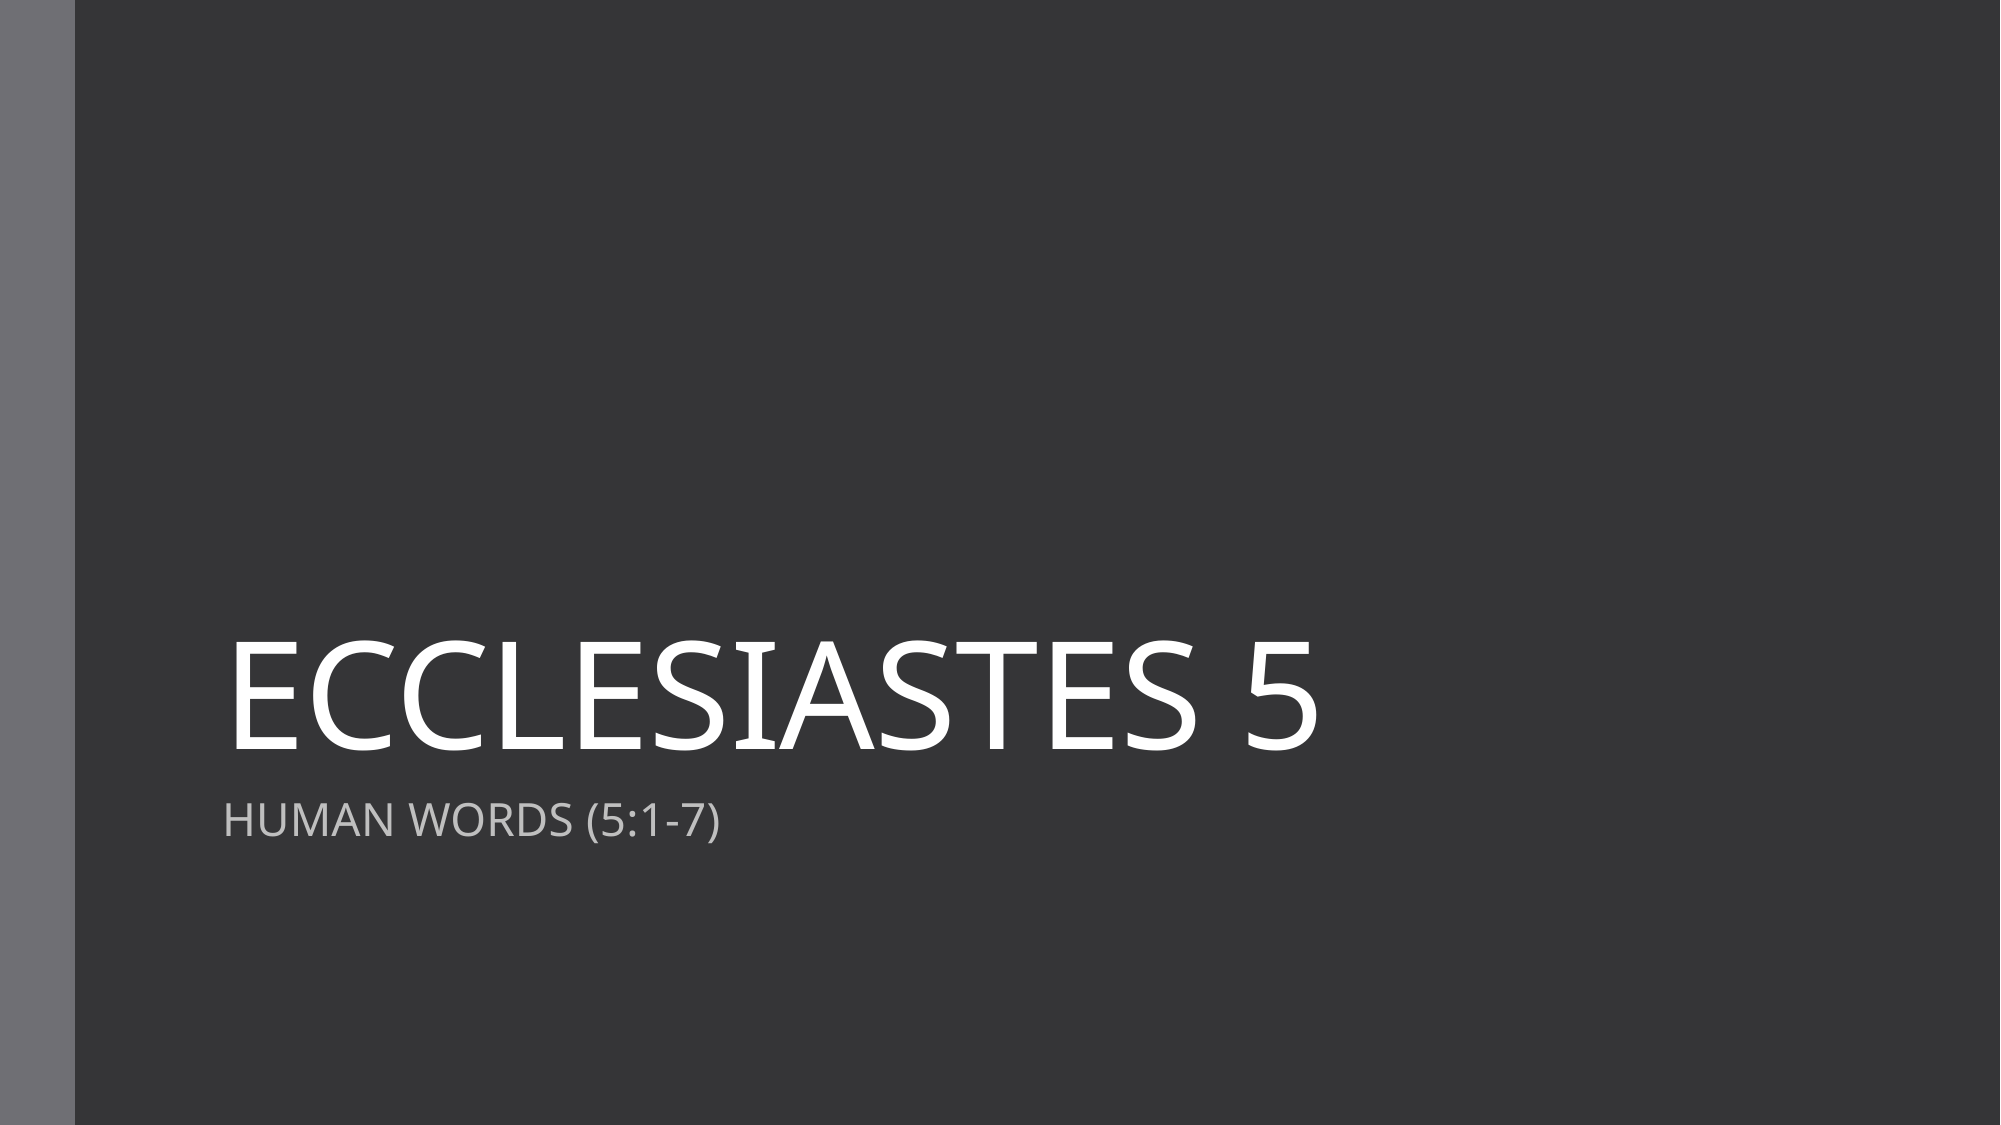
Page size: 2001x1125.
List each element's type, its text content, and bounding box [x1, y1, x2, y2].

subtitle HUMAN WORDS (5:1-7) [206, 787, 1752, 1066]
title ECCLESIASTES 5 [206, 124, 1752, 787]
